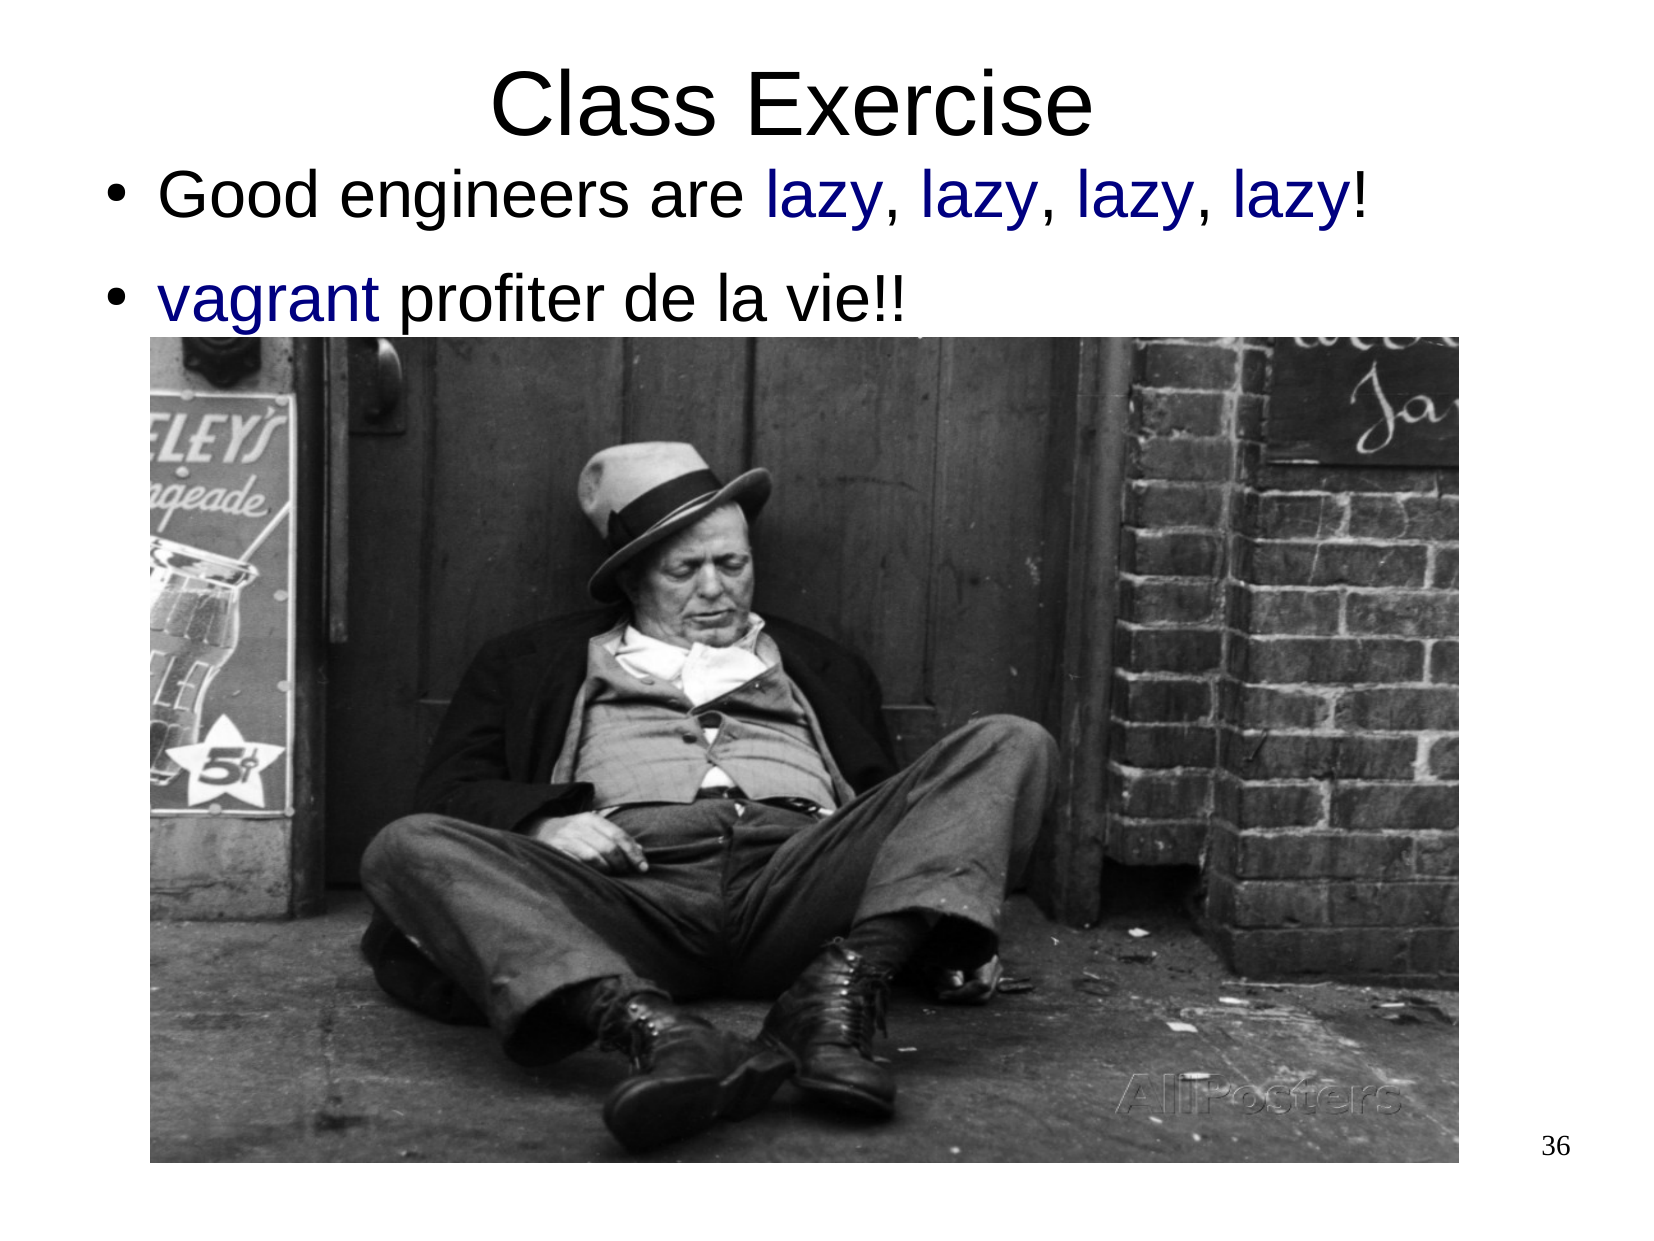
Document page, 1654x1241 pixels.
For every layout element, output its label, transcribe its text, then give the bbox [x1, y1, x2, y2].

picture [150, 337, 1459, 1163]
title Class Exercise [49, 0, 1538, 208]
list Good engineers are lazy, lazy, lazy, lazy! vagrant profiter de la vie!! [86, 156, 1576, 976]
